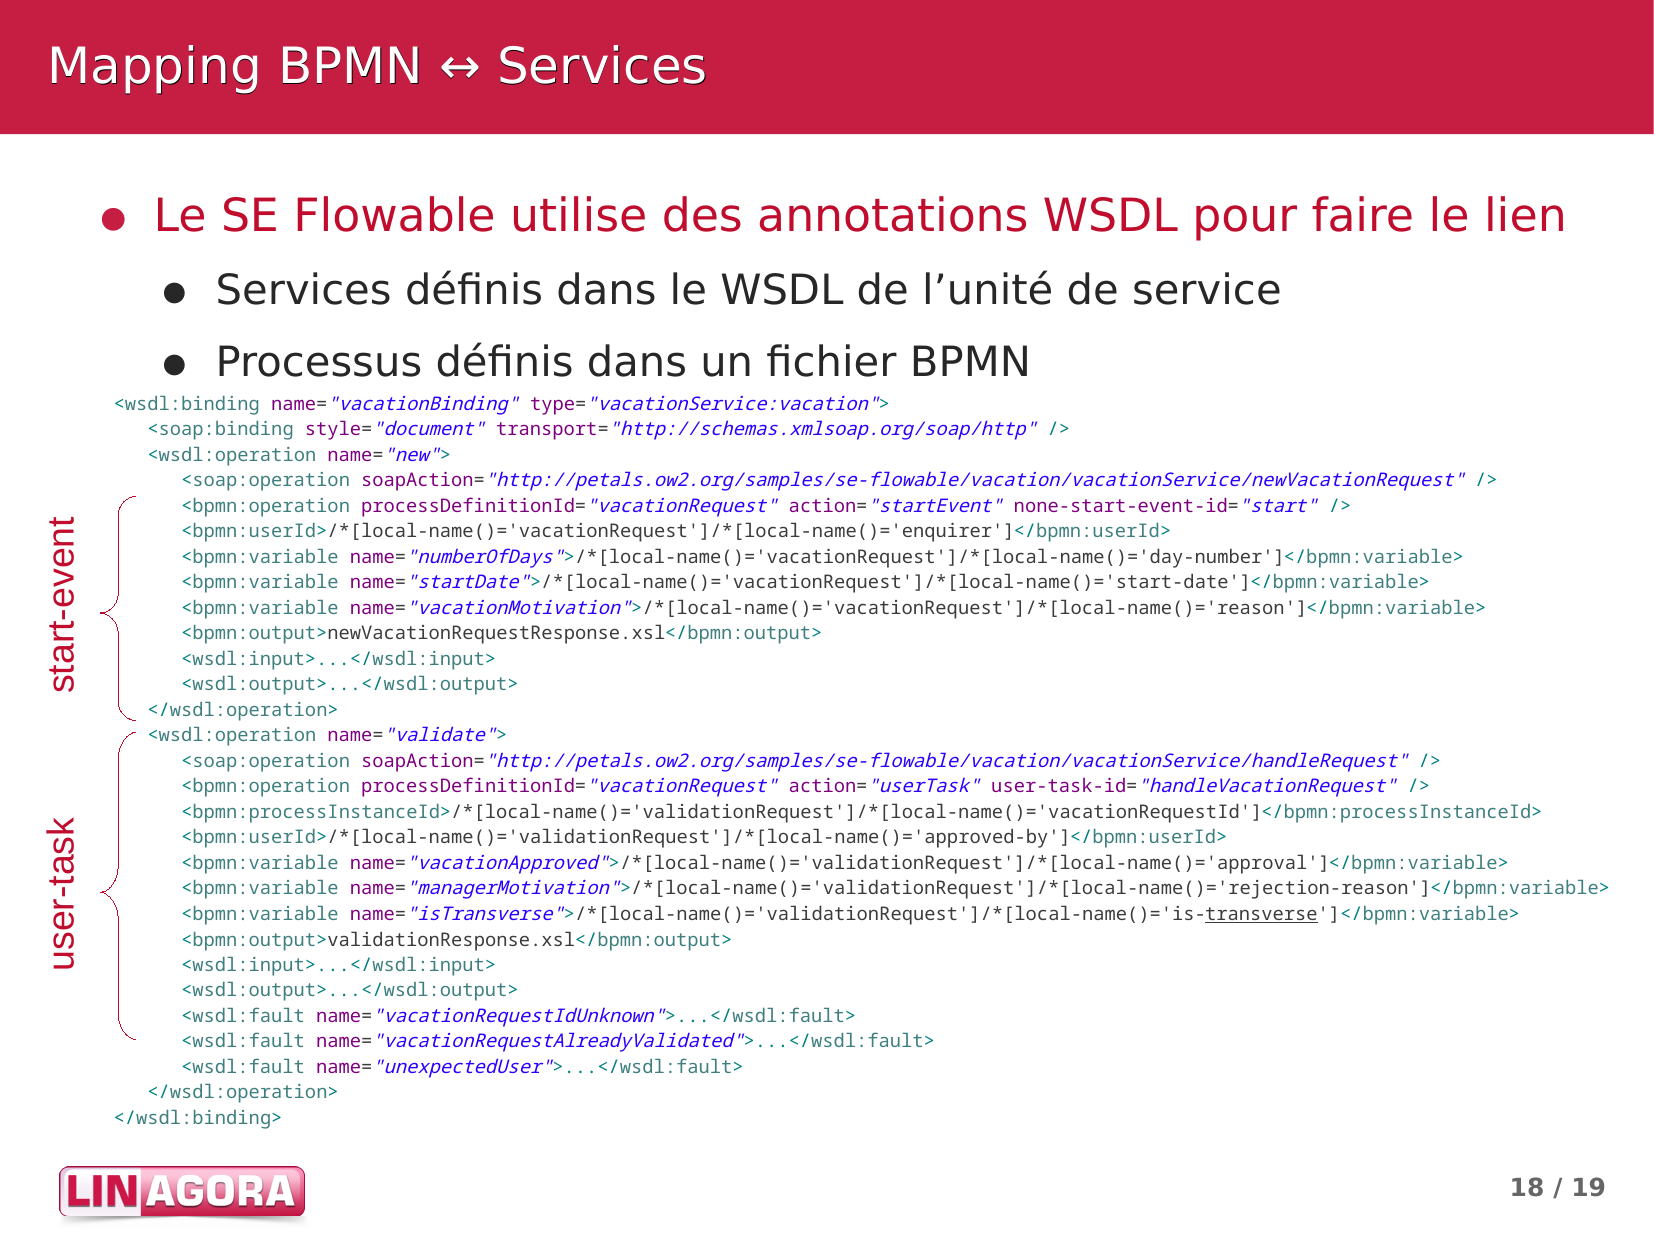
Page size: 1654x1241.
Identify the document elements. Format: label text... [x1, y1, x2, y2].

picture [59, 1166, 308, 1229]
text_box user-task [32, 802, 89, 987]
text_box <wsdl:binding name="vacationBinding" type="vacationService:vacation"> <soap:binding style="document" transport="http://schemas.xmlsoap.org/soap/http" /> <wsdl:operation name="new"> <soap:operation soapAction="http://petals.ow2.org/samples/se-flowable/vacation/vacationService/newVacationRequest" /> <bpmn:operation processDefinitionId="vacationRequest" action="startEvent" none-start-event-id="start" /> <bpmn:userId>/*[local-name()='vacationRequest']/*[local-name()='enquirer']</bpmn:userId> <bpmn:variable name="numberOfDays">/*[local-name()='vacationRequest']/*[local-name()='day-number']</bpmn:variable> <bpmn:variable name="startDate">/*[local-name()='vacationRequest']/*[local-name()='start-date']</bpmn:variable> <bpmn:variable name="vacationMotivation">/*[local-name()='vacationRequest']/*[local-name()='reason']</bpmn:variable> <bpmn:output>newVacationRequestResponse.xsl</bpmn:output> <wsdl:input>...</wsdl:input> <wsdl:output>...</wsdl:output> </wsdl:operation> <wsdl:operation name="validate"> <soap:operation soapAction="http://petals.ow2.org/samples/se-flowable/vacation/vacationService/handleRequest" /> <bpmn:operation processDefinitionId="vacationRequest" action="userTask" user-task-id="handleVacationRequest" /> <bpmn:processInstanceId>/*[local-name()='validationRequest']/*[local-name()='vacationRequestId']</bpmn:processInstanceId> <bpmn:userId>/*[local-name()='validationRequest']/*[local-name()='approved-by']</bpmn:userId> <bpmn:variable name="vacationApproved">/*[local-name()='validationRequest']/*[local-name()='approval']</bpmn:variable> <bpmn:variable name="managerMotivation">/*[local-name()='validationRequest']/*[local-name()='rejection-reason']</bpmn:variable> <bpmn:variable name="isTransverse">/*[local-name()='validationRequest']/*[local-name()='is-transverse']</bpmn:variable> <bpmn:output>validationResponse.xsl</bpmn:output> <wsdl:input>...</wsdl:input> <wsdl:output>...</wsdl:output> <wsdl:fault name="vacationRequestIdUnknown">...</wsdl:fault> <wsdl:fault name="vacationRequestAlreadyValidated">...</wsdl:fault> <wsdl:fault name="unexpectedUser">...</wsdl:fault> </wsdl:operation> </wsdl:binding> [64, 415, 1654, 1105]
title Mapping BPMN ↔ Services [47, 7, 1624, 126]
list Le SE Flowable utilise des annotations WSDL pour faire le lien Services définis dans le WSDL de l’unité de service Processus définis dans un fichier BPMN [82, 188, 1571, 415]
text_box start-event [32, 502, 89, 709]
